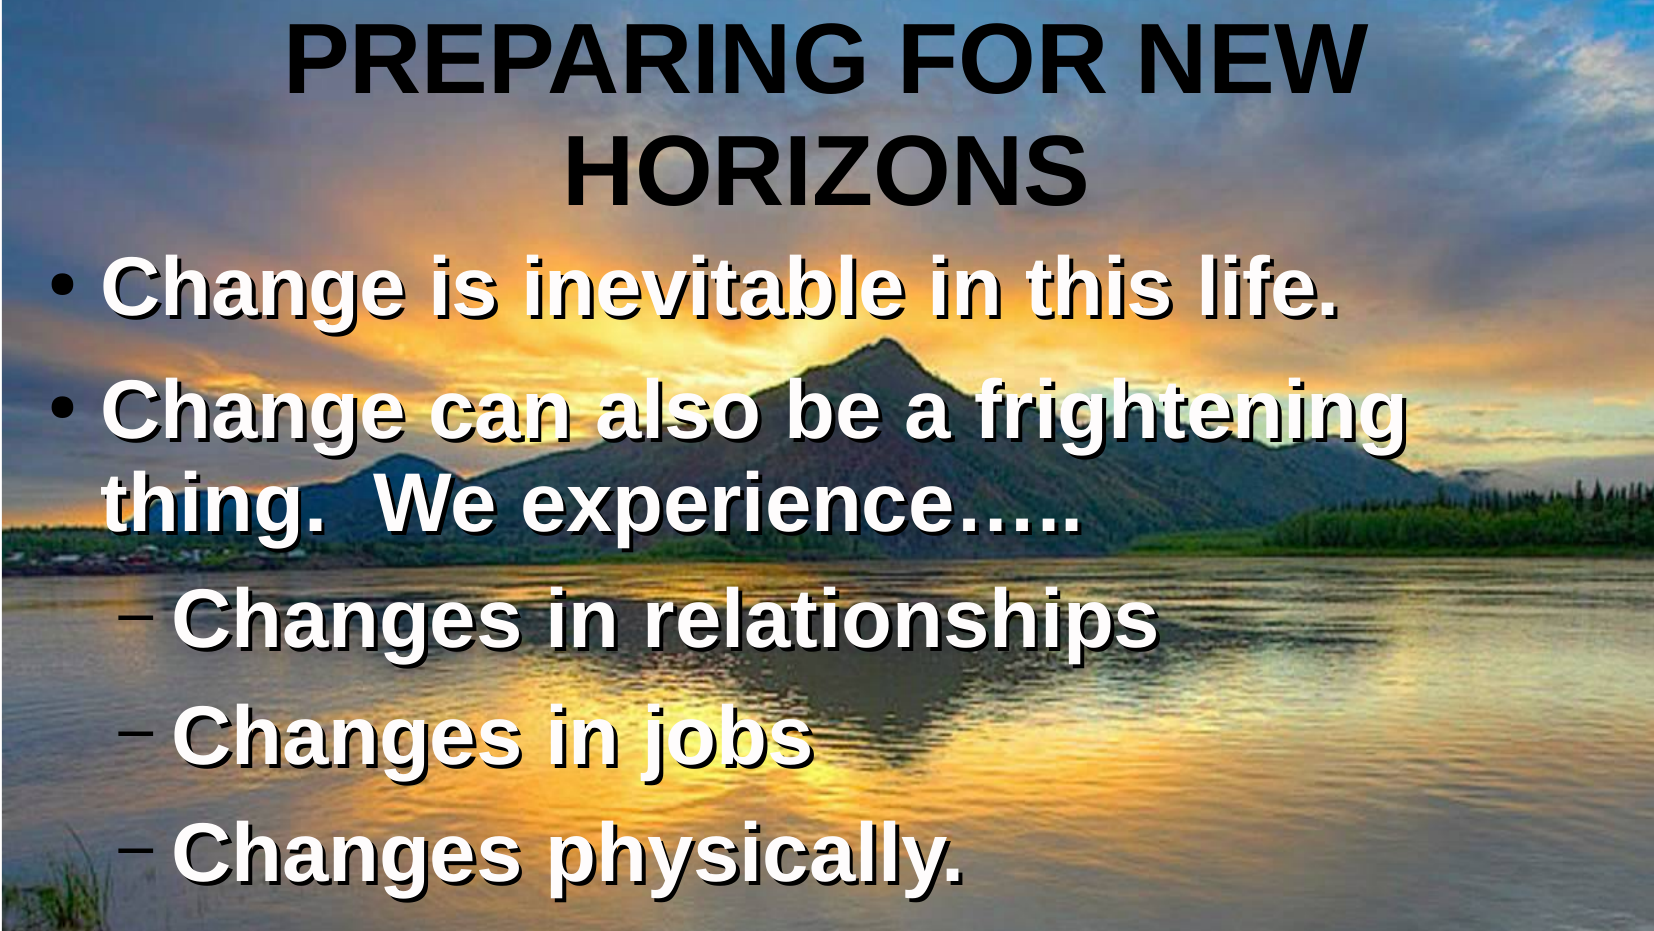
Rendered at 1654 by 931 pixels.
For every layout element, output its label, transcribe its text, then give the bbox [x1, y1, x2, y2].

picture [1, 0, 1654, 931]
list Change is inevitable in this life. Change can also be a frightening thing. We experience….. Changes in relationships Changes in jobs Changes physically. [30, 240, 1636, 901]
title PREPARING FOR NEW HORIZONS [82, 2, 1571, 227]
